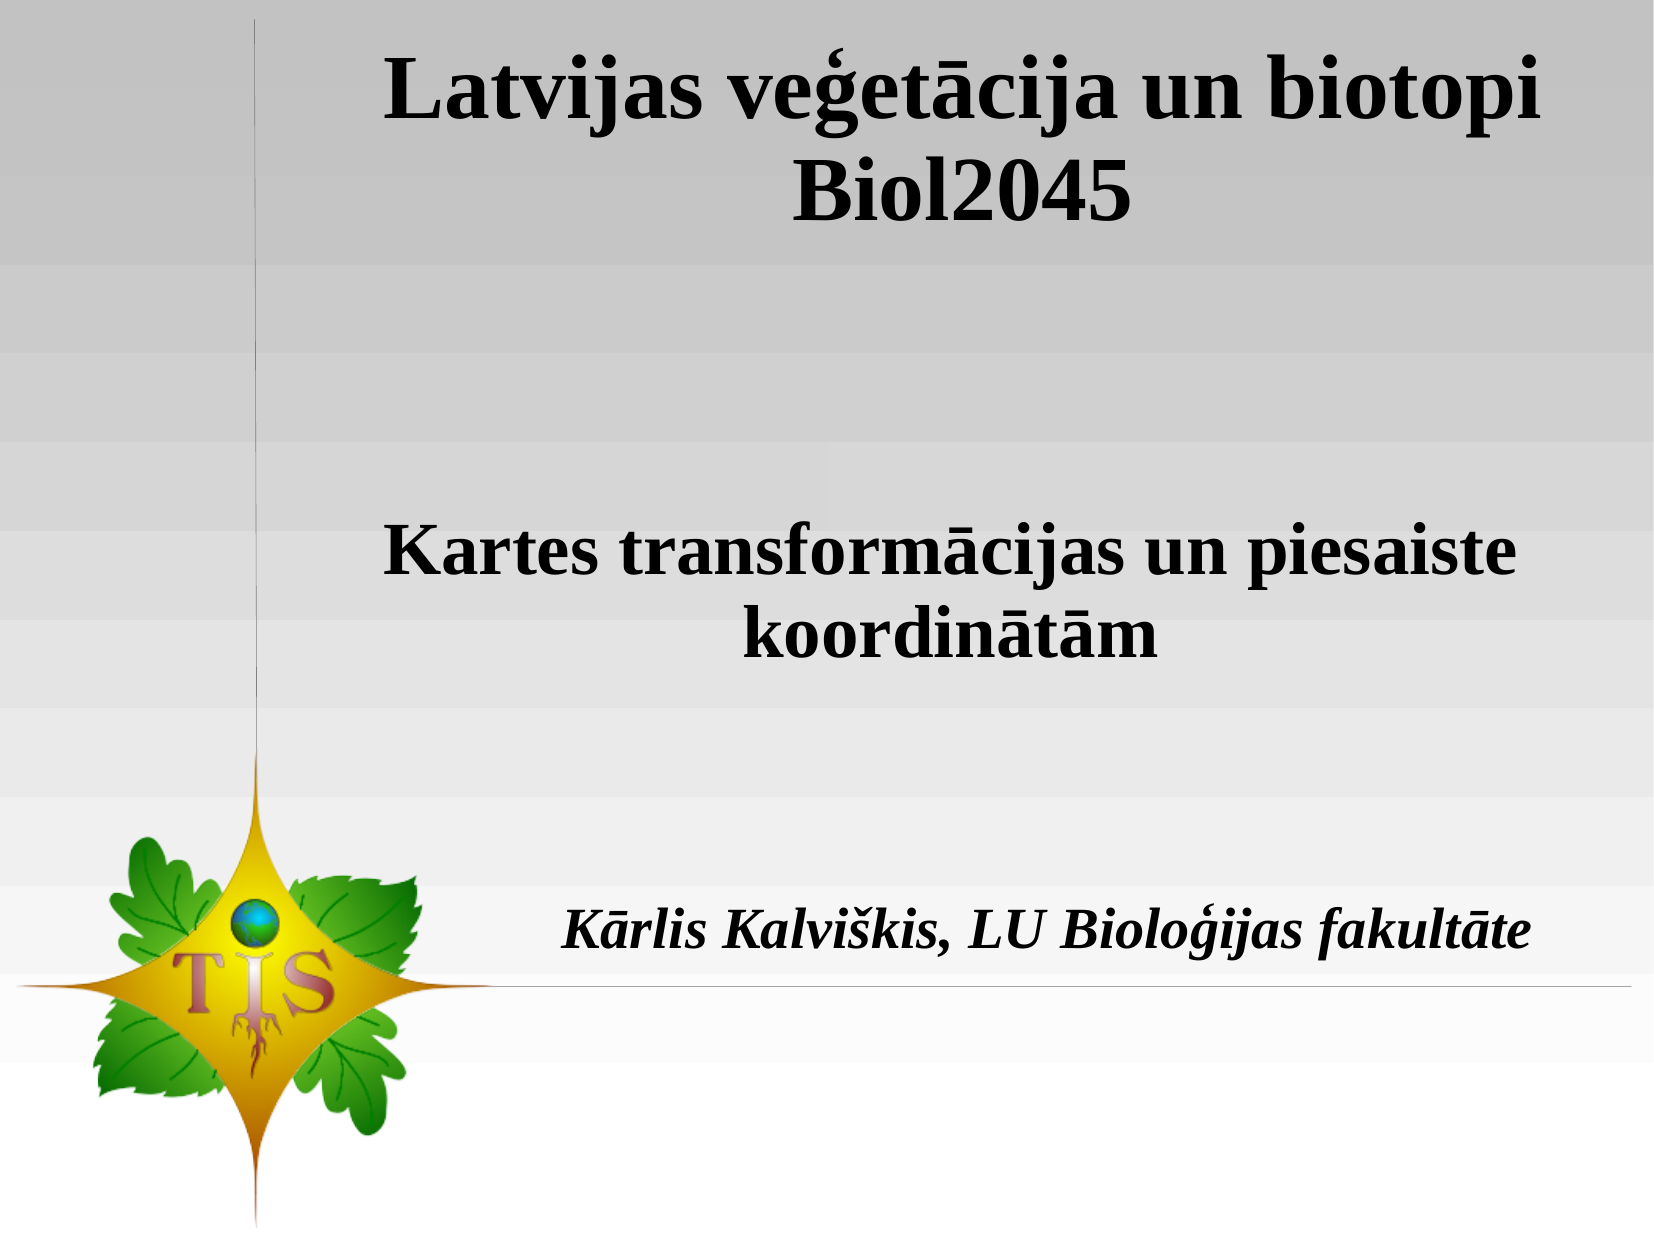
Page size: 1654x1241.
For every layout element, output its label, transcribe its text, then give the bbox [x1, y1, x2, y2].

picture [0, 0, 1654, 1241]
title Kartes transformācijas un piesaiste koordinātām [295, 324, 1607, 857]
